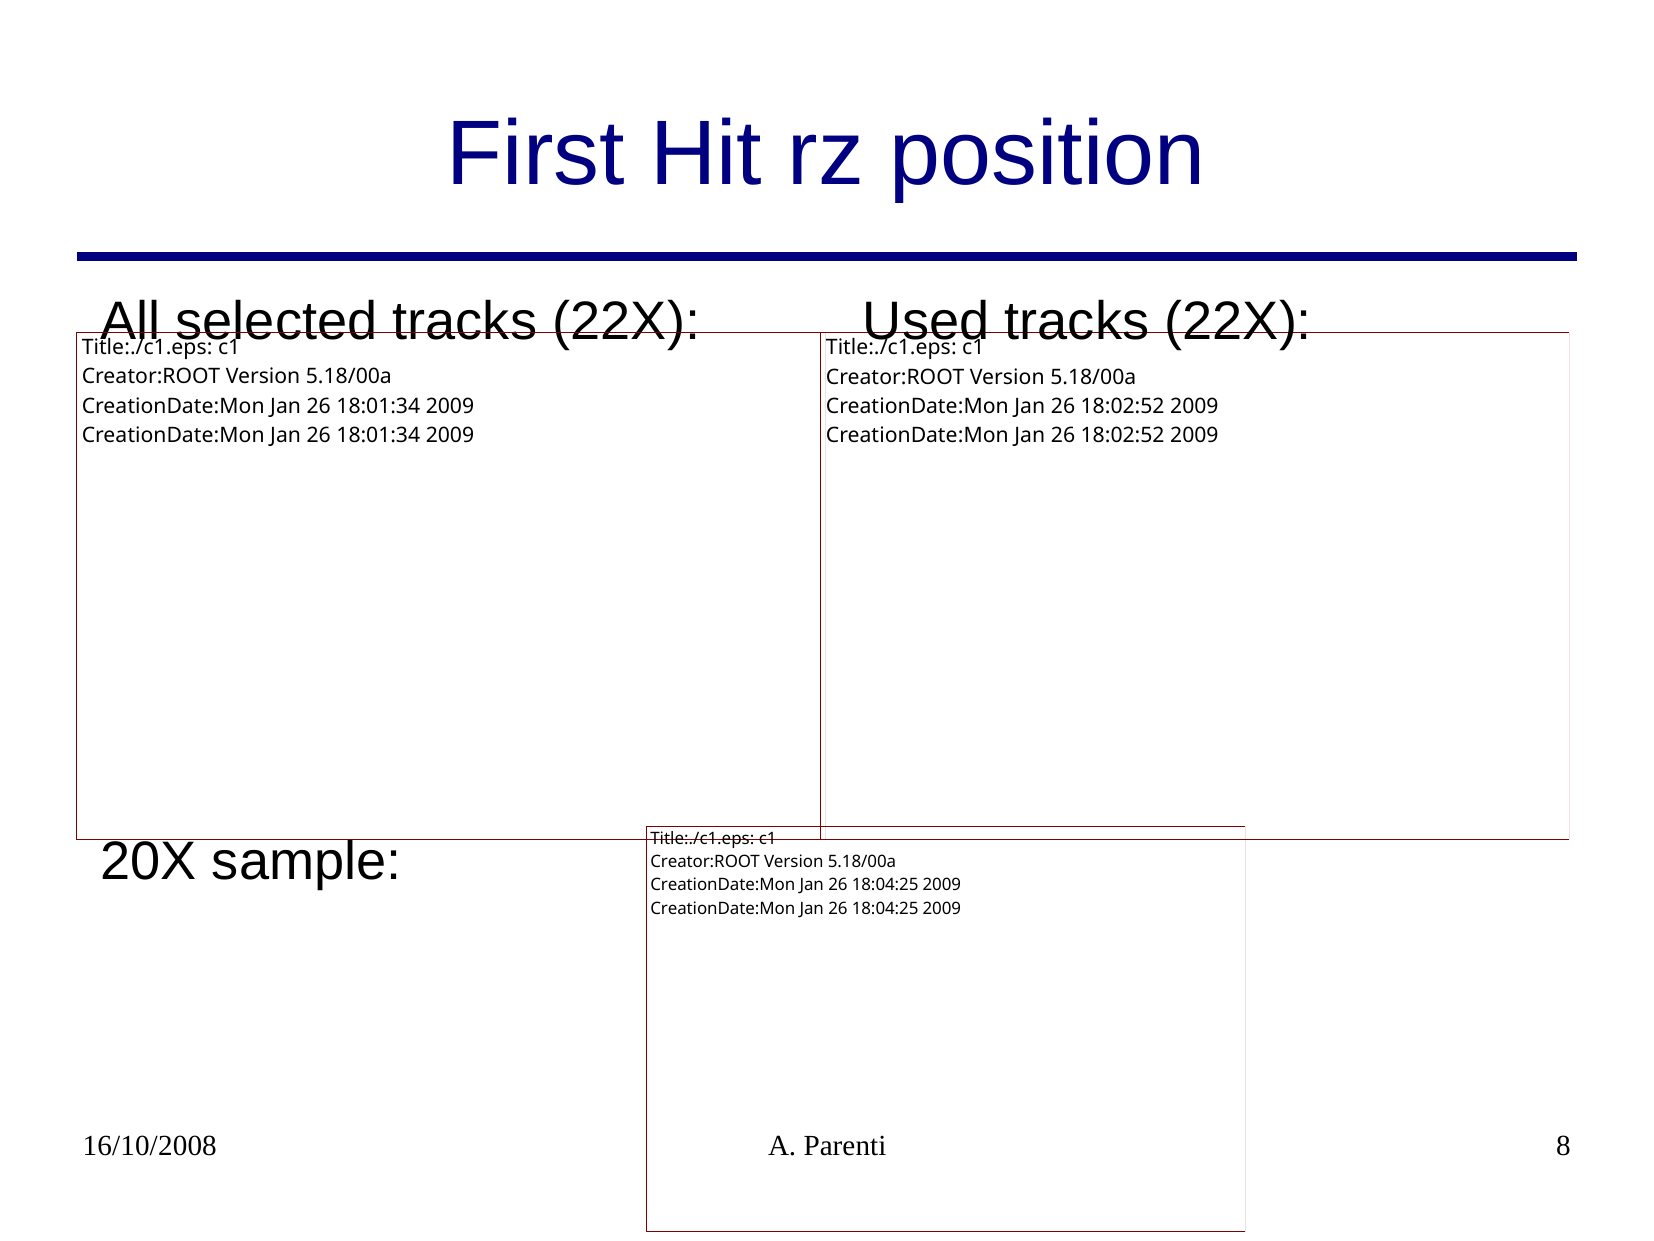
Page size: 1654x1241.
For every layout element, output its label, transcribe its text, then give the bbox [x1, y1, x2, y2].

list All selected tracks (22X): 20X sample: [82, 290, 809, 330]
list All selected tracks (22X): 20X sample: [82, 840, 645, 1109]
list Used tracks (22X): [845, 290, 1572, 1094]
picture [75, 330, 1246, 1232]
title First Hit rz position [82, 49, 1571, 257]
